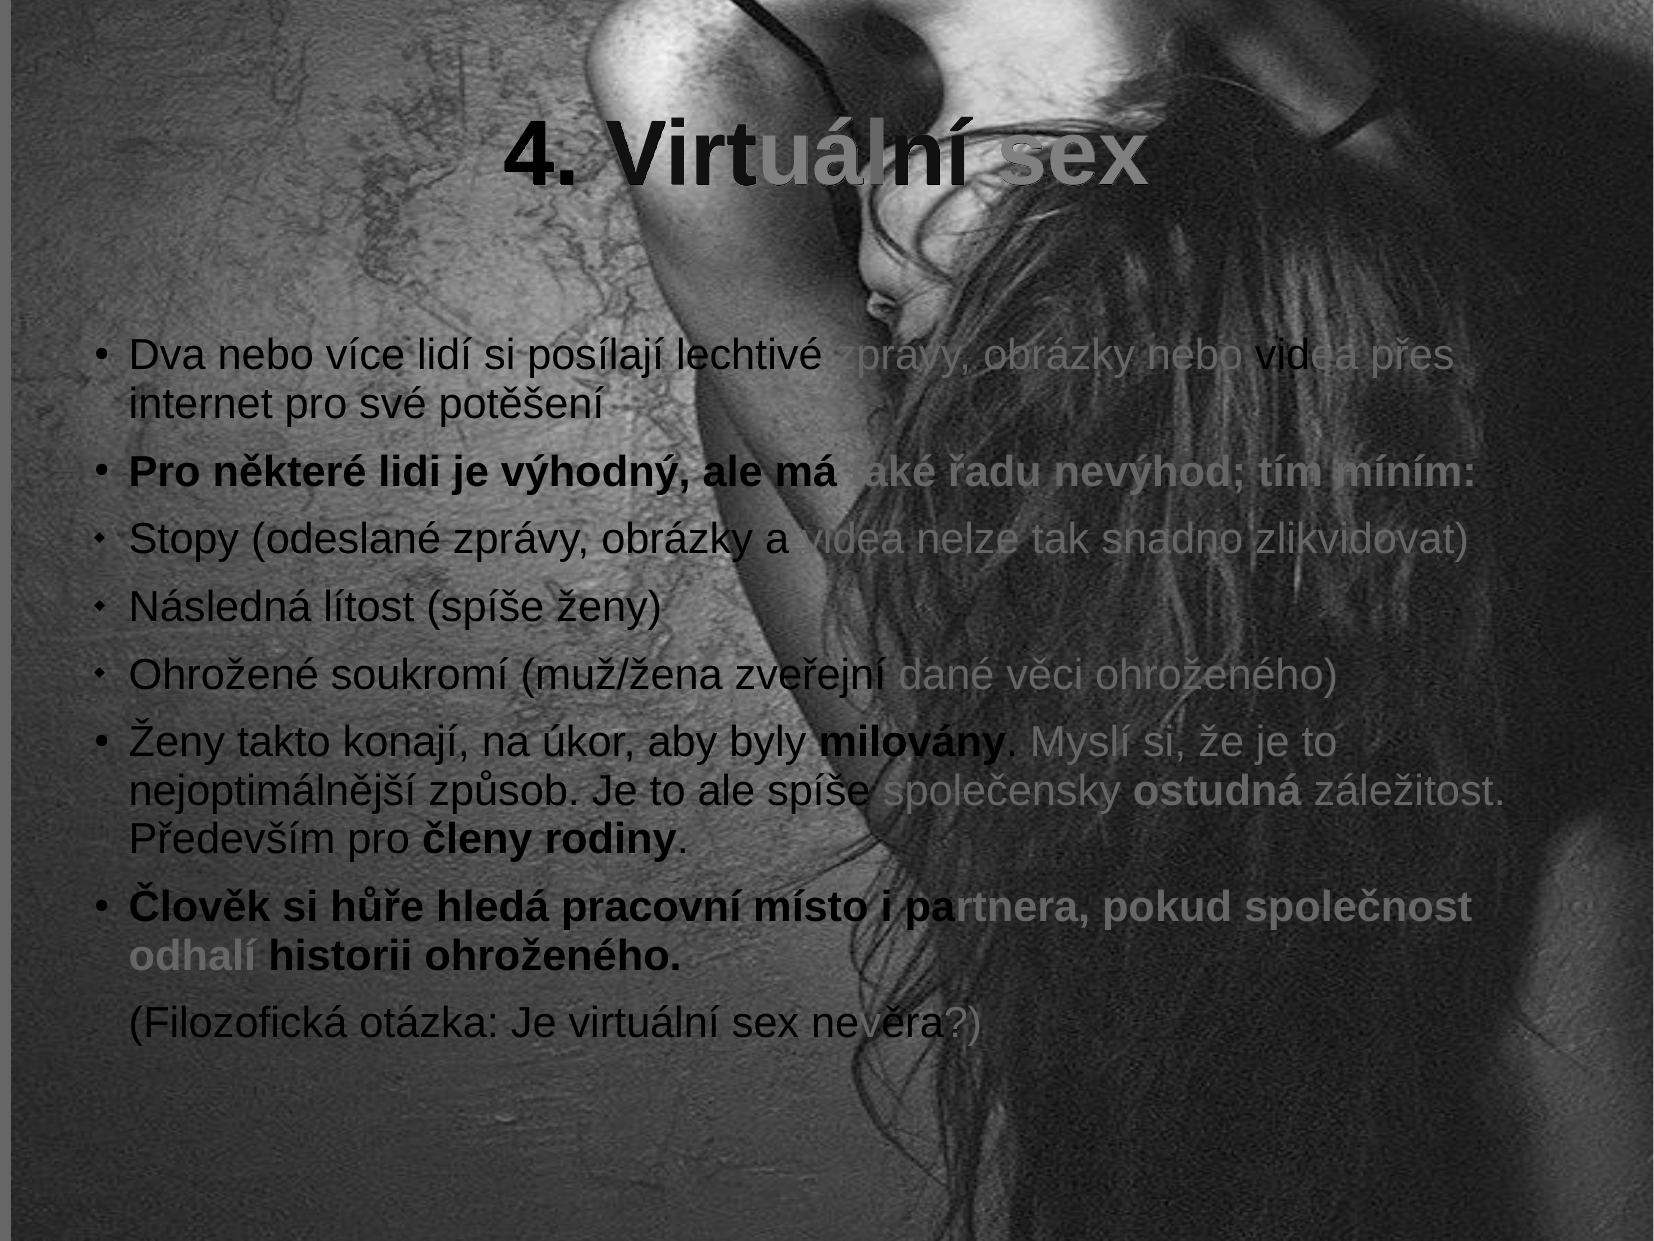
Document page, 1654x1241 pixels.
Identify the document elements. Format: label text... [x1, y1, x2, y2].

title 4. Virtuální sex [82, 49, 1571, 257]
picture [11, 0, 1654, 1241]
list Dva nebo více lidí si posílají lechtivé zprávy, obrázky nebo videa přes internet pro své potěšení Pro některé lidi je výhodný, ale má také řadu nevýhod; tím míním: Stopy (odeslané zprávy, obrázky a videa nelze tak snadno zlikvidovat) Následná lítost (spíše ženy) Ohrožené soukromí (muž/žena zveřejní dané věci ohroženého) Ženy takto konají, na úkor, aby byly milovány. Myslí si, že je to nejoptimálnější způsob. Je to ale spíše společensky ostudná záležitost. Především pro členy rodiny. Člověk si hůře hledá pracovní místo i partnera, pokud společnost odhalí historii ohroženého. (Filozofická otázka: Je virtuální sex nevěra?) [82, 330, 1571, 1050]
